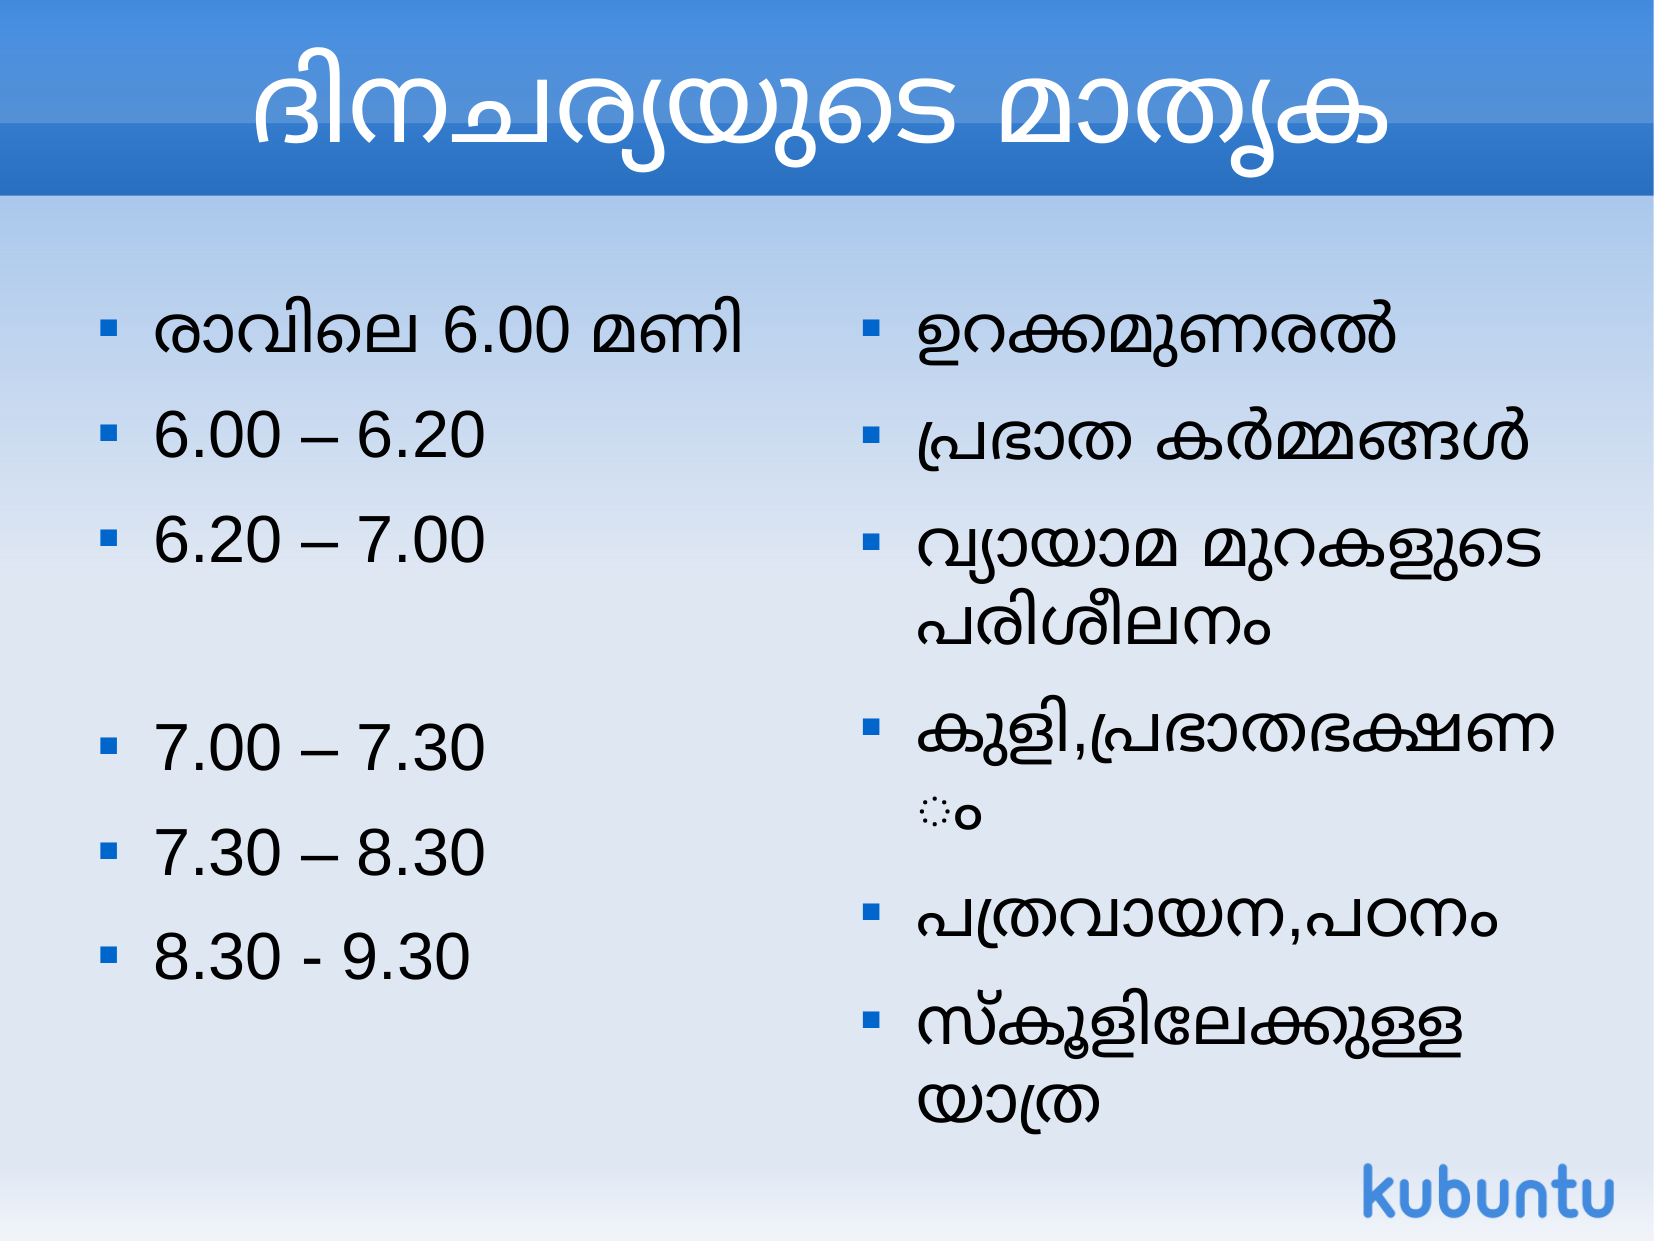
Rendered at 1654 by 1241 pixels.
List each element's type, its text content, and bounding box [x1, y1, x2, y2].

list രാവിലെ 6.00 മണി 6.00 – 6.20 6.20 – 7.00 7.00 – 7.30 7.30 – 8.30 8.30 - 9.30 [82, 290, 809, 1094]
title ദിനചര്യയുടെ മാതൃക [76, 0, 1565, 208]
picture [0, 0, 1654, 1241]
list ഉറക്കമുണരല്‍ പ്രഭാത കര്‍മ്മങ്ങള്‍ വ്യായാമ മുറകളുടെ പരിശീലനം കുളി,പ്രഭാതഭക്ഷണം പത്രവായന,പഠനം സ്കൂളിലേക്കുള്ള യാത്ര [845, 290, 1572, 1094]
